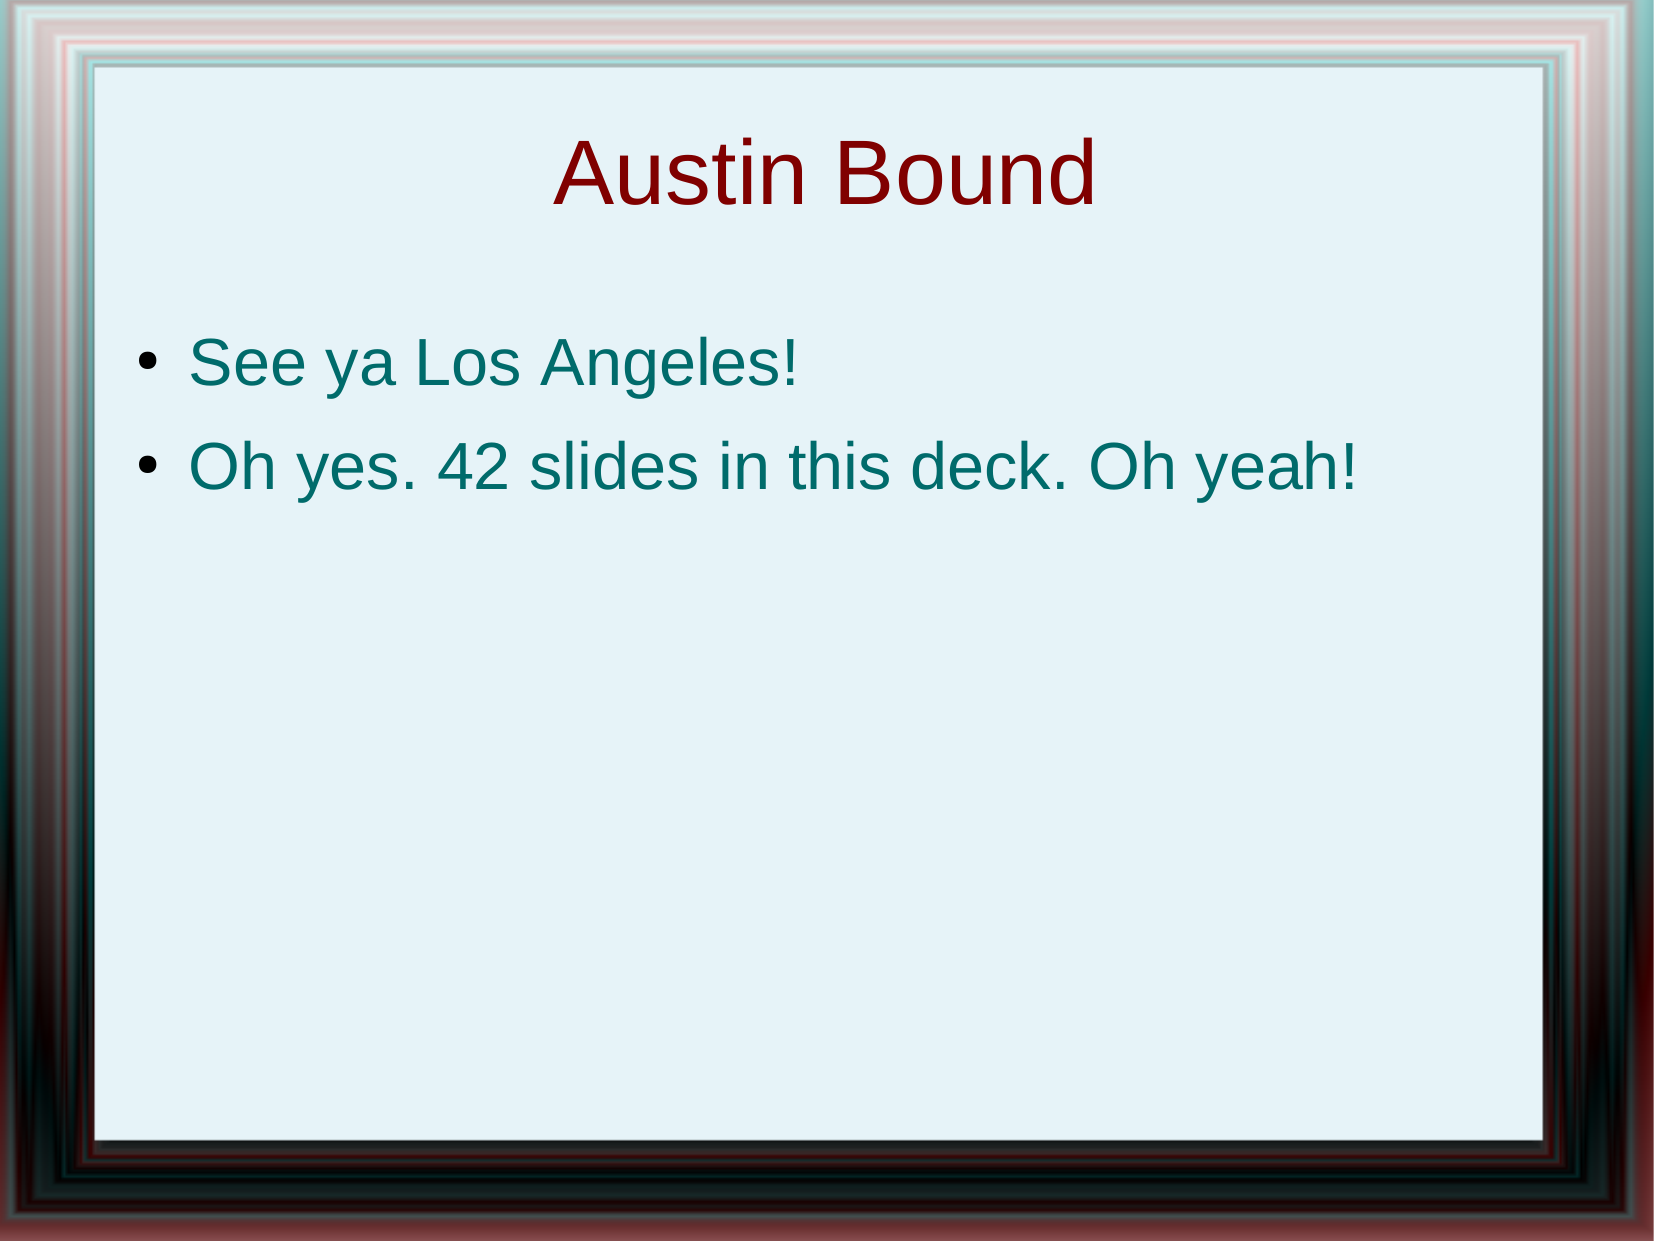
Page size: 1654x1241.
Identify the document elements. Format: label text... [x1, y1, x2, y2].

picture [0, 0, 1654, 1241]
title Austin Bound [118, 95, 1536, 250]
list See ya Los Angeles! Oh yes. 42 slides in this deck. Oh yeah! [118, 324, 1506, 1129]
